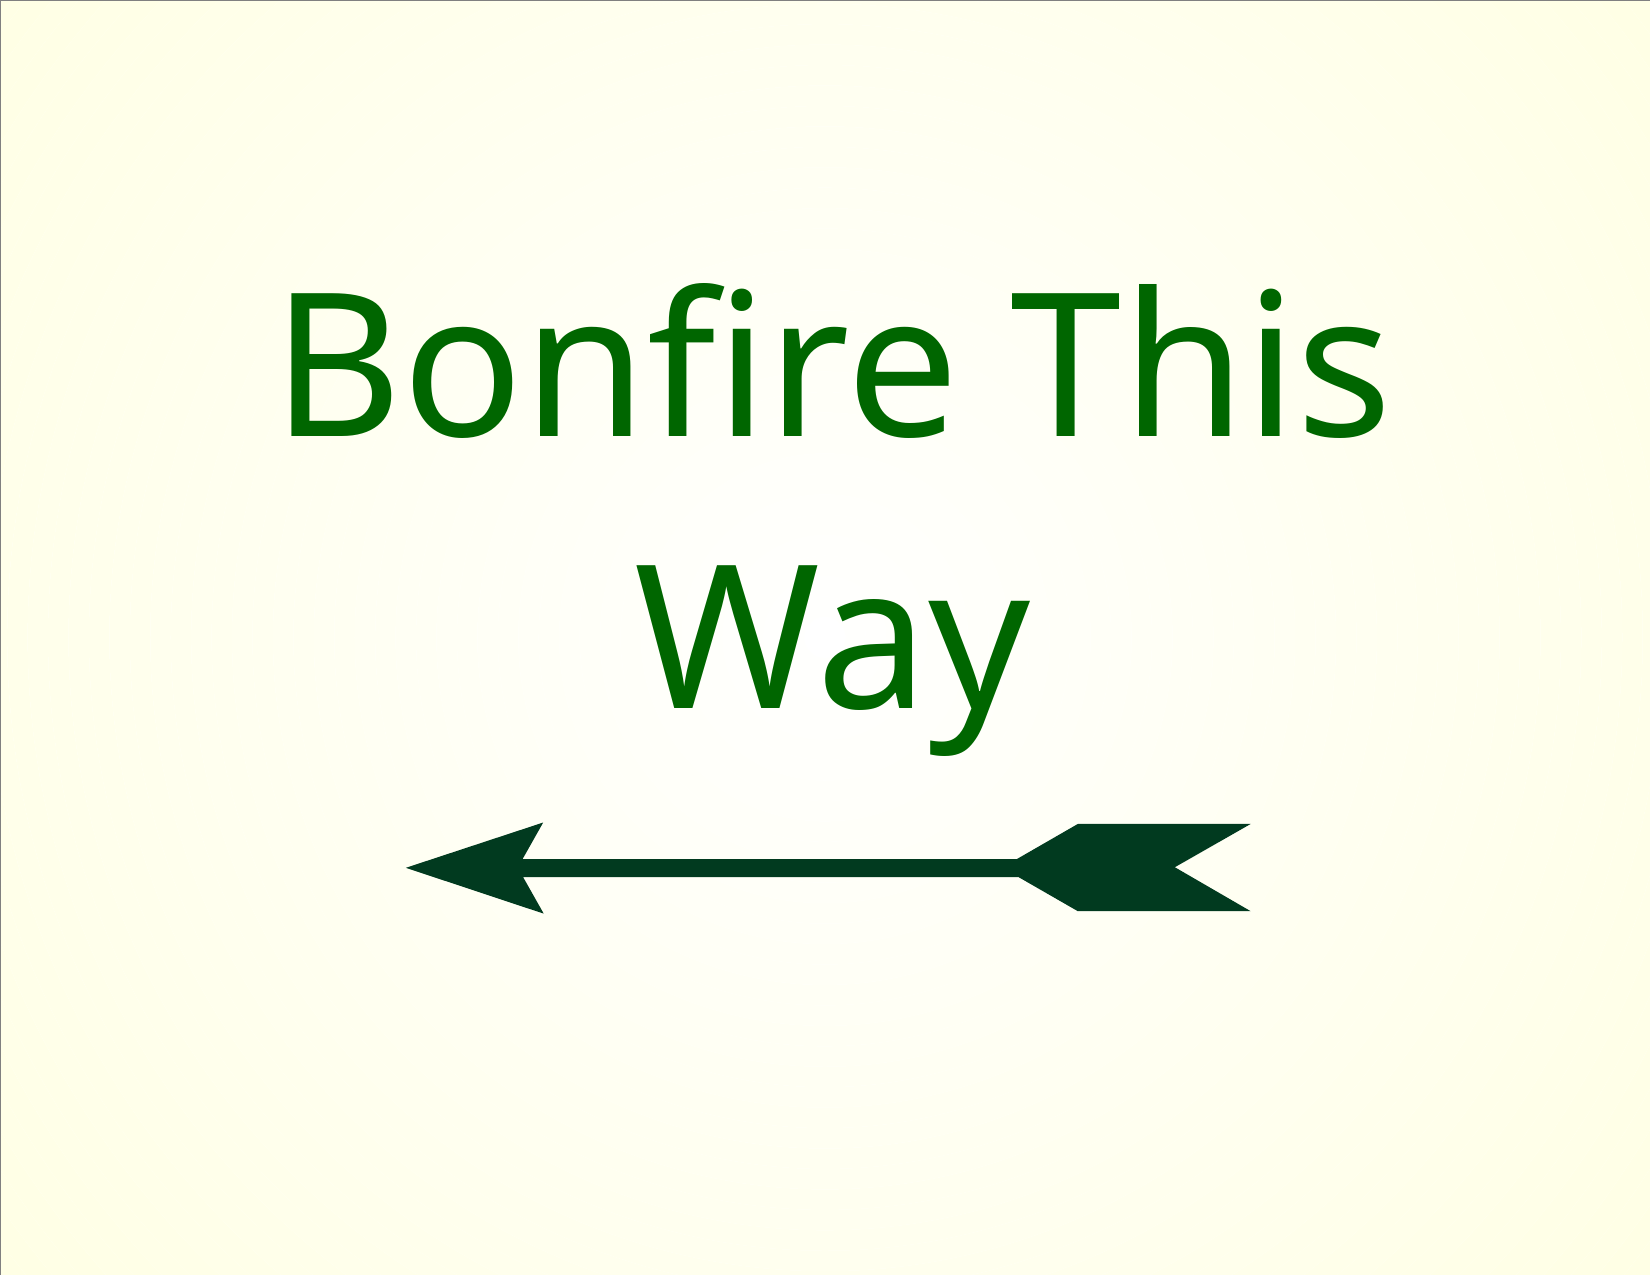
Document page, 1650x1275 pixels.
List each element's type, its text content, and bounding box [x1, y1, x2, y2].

text_box [0, 0, 1650, 1275]
text_box Bonfire This Way [212, 310, 1453, 679]
picture [389, 814, 1267, 922]
